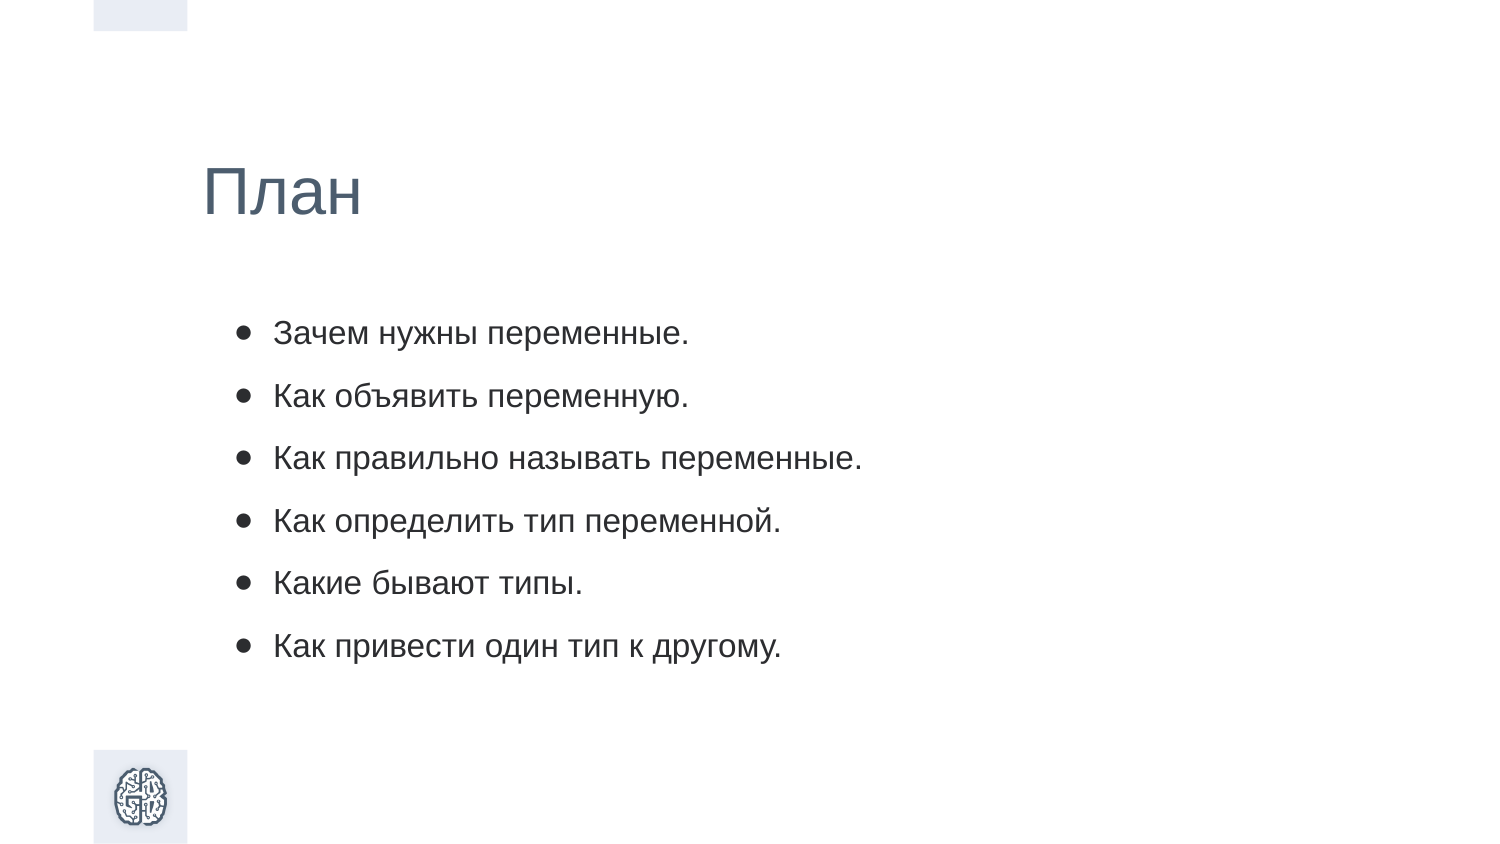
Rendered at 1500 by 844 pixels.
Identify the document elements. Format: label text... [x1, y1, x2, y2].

text_box Зачем нужны переменные. [187, 284, 1312, 358]
text_box Как правильно называть переменные. [187, 409, 1312, 472]
text_box План [187, 93, 1312, 282]
text_box Как объявить переменную. [187, 358, 1312, 409]
text_box Как привести один тип к другому. [187, 597, 1312, 671]
picture [106, 760, 175, 834]
text_box Как определить тип переменной. [187, 472, 1312, 534]
text_box Какие бывают типы. [187, 534, 1312, 597]
